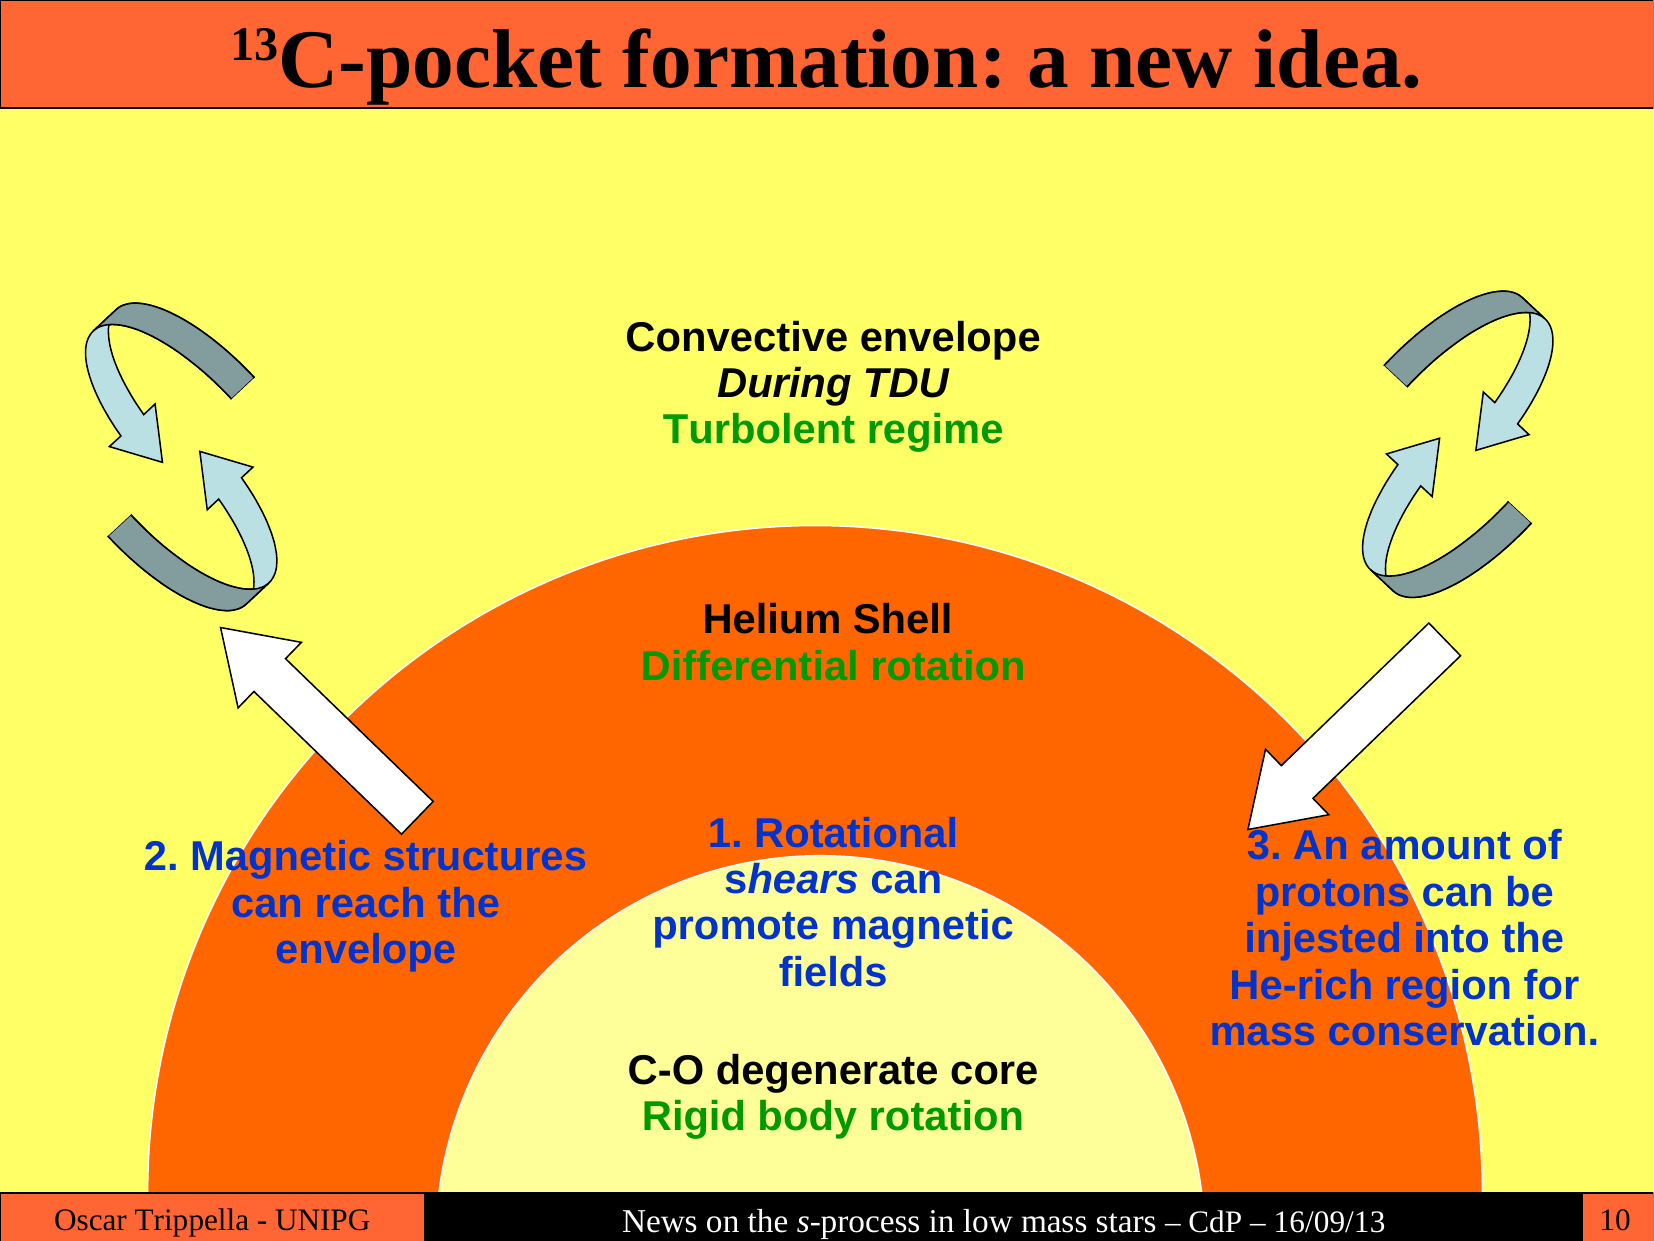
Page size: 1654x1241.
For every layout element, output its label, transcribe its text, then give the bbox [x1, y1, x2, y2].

text_box [108, 451, 277, 611]
text_box 1. Rotational shears can promote magnetic fields [631, 802, 1036, 1004]
text_box Oscar Trippella - UNIPG [0, 1192, 425, 1241]
text_box [1384, 291, 1553, 451]
text_box Helium Shell Differential rotation [553, 588, 1114, 698]
text_box 2. Magnetic structures can reach the envelope [124, 825, 607, 981]
text_box 3. An amount of protons can be injested into the He-rich region for mass conservation. [1192, 814, 1617, 1063]
text_box [1362, 438, 1532, 598]
text_box News on the s-process in low mass stars – CdP – 16/09/13 [425, 1192, 1583, 1241]
text_box Convective envelope During TDU Turbolent regime [553, 306, 1114, 462]
text_box 13C-pocket formation: a new idea. [0, 0, 1654, 108]
text_box C-O degenerate core Rigid body rotation [553, 1039, 1114, 1148]
text_box 10 [1583, 1192, 1654, 1241]
text_box [147, 525, 1483, 1192]
text_box [85, 303, 254, 463]
